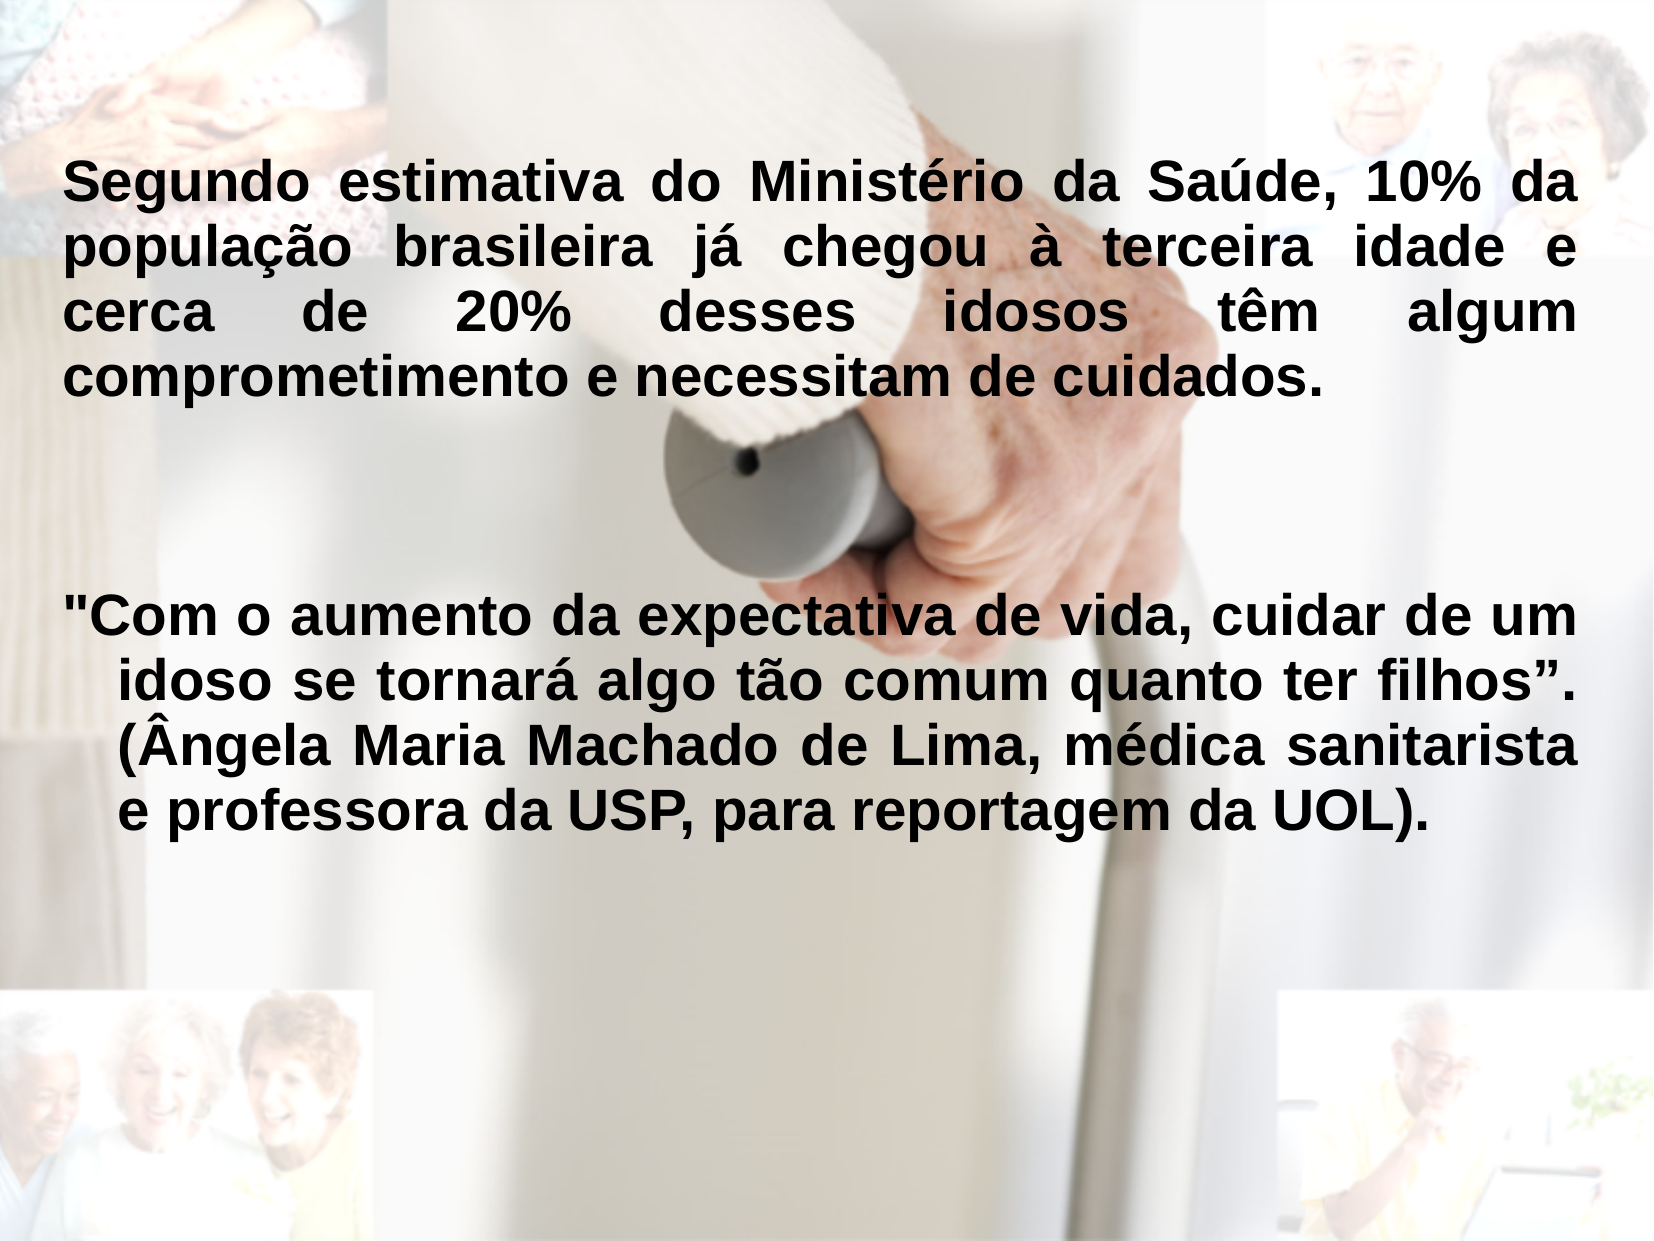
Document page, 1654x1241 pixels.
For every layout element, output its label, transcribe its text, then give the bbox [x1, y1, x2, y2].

text_box Segundo estimativa do Ministério da Saúde, 10% da população brasileira já chegou à terceira idade e cerca de 20% desses idosos têm algum comprometimento e necessitam de cuidados. "Com o aumento da expectativa de vida, cuidar de um idoso se tornará algo tão comum quanto ter filhos”. (Ângela Maria Machado de Lima, médica sanitarista e professora da USP, para reportagem da UOL). [47, 141, 1595, 1075]
picture [0, 0, 1654, 1241]
